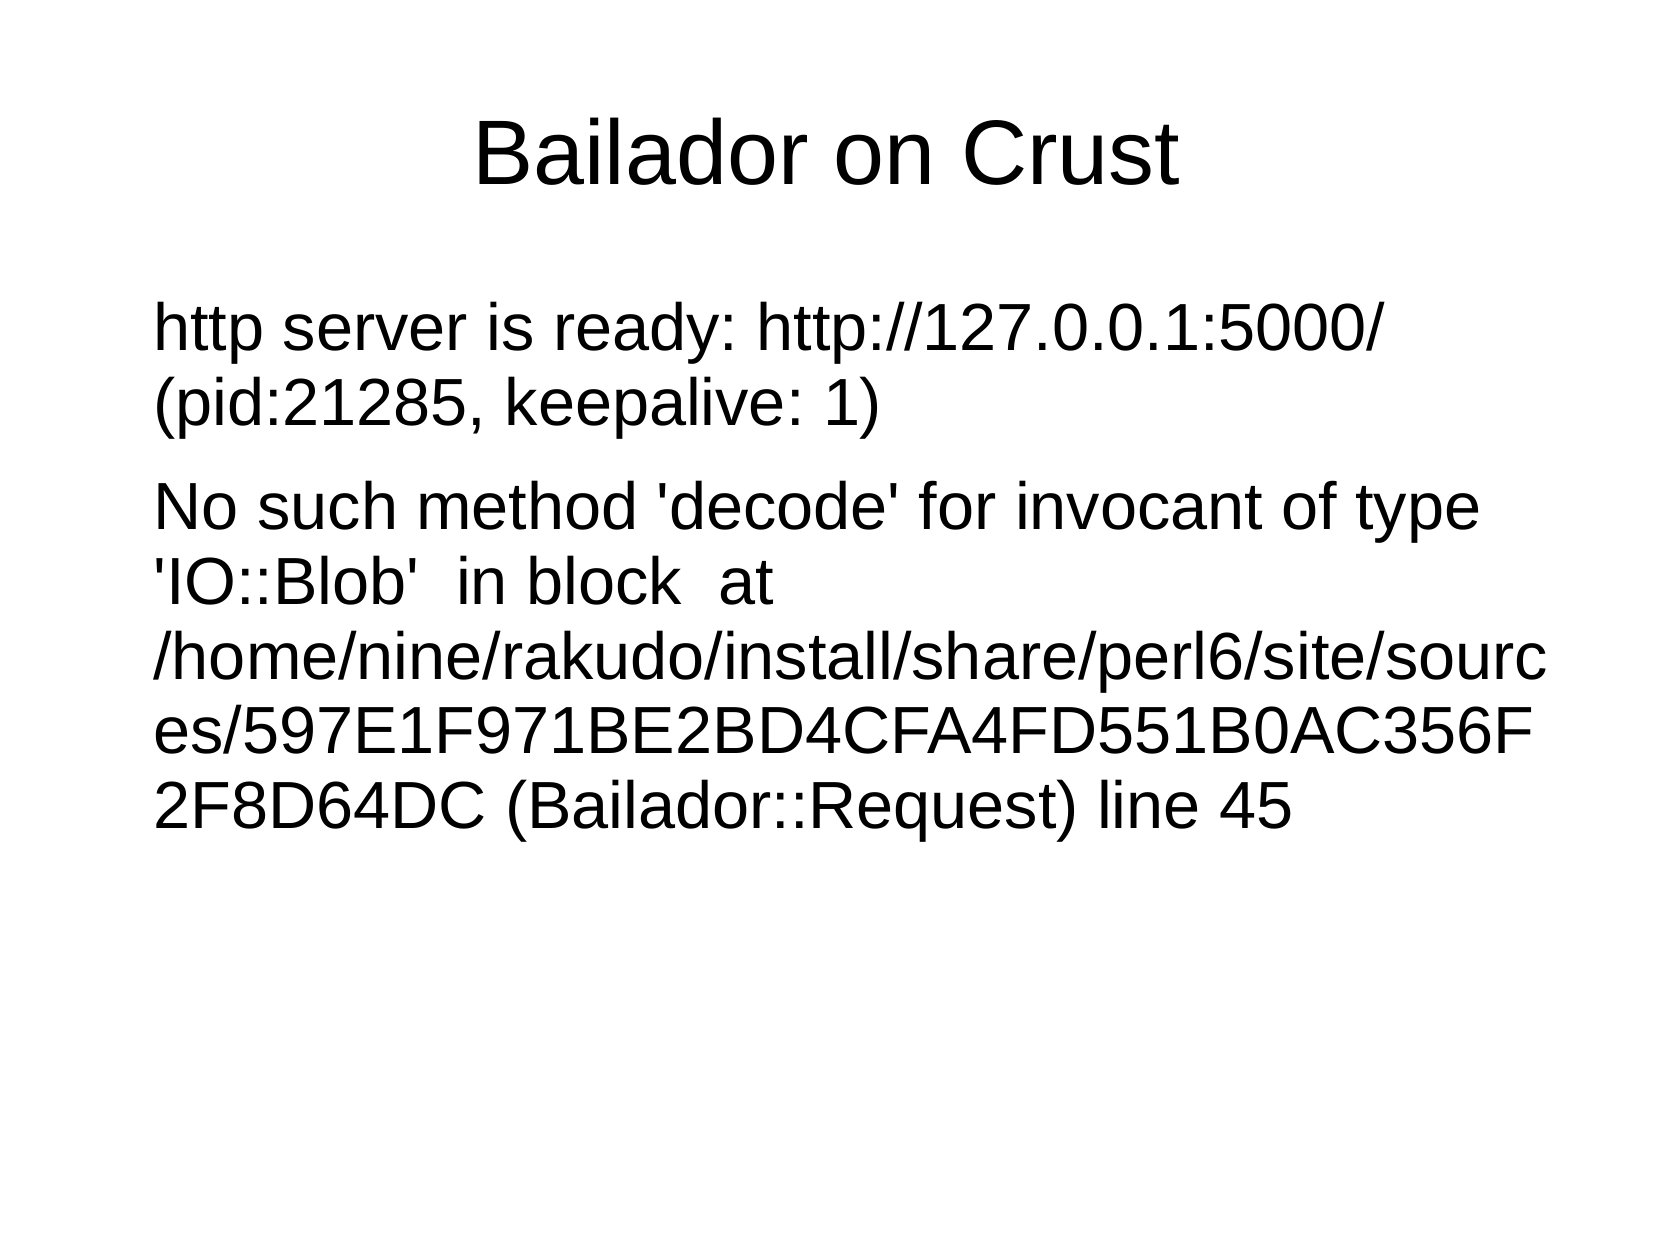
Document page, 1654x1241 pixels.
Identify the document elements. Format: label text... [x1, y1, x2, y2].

list http server is ready: http://127.0.0.1:5000/ (pid:21285, keepalive: 1) No such method 'decode' for invocant of type 'IO::Blob' in block at /home/nine/rakudo/install/share/perl6/site/sources/597E1F971BE2BD4CFA4FD551B0AC356F2F8D64DC (Bailador::Request) line 45 [82, 290, 1571, 1010]
title Bailador on Crust [82, 49, 1571, 257]
